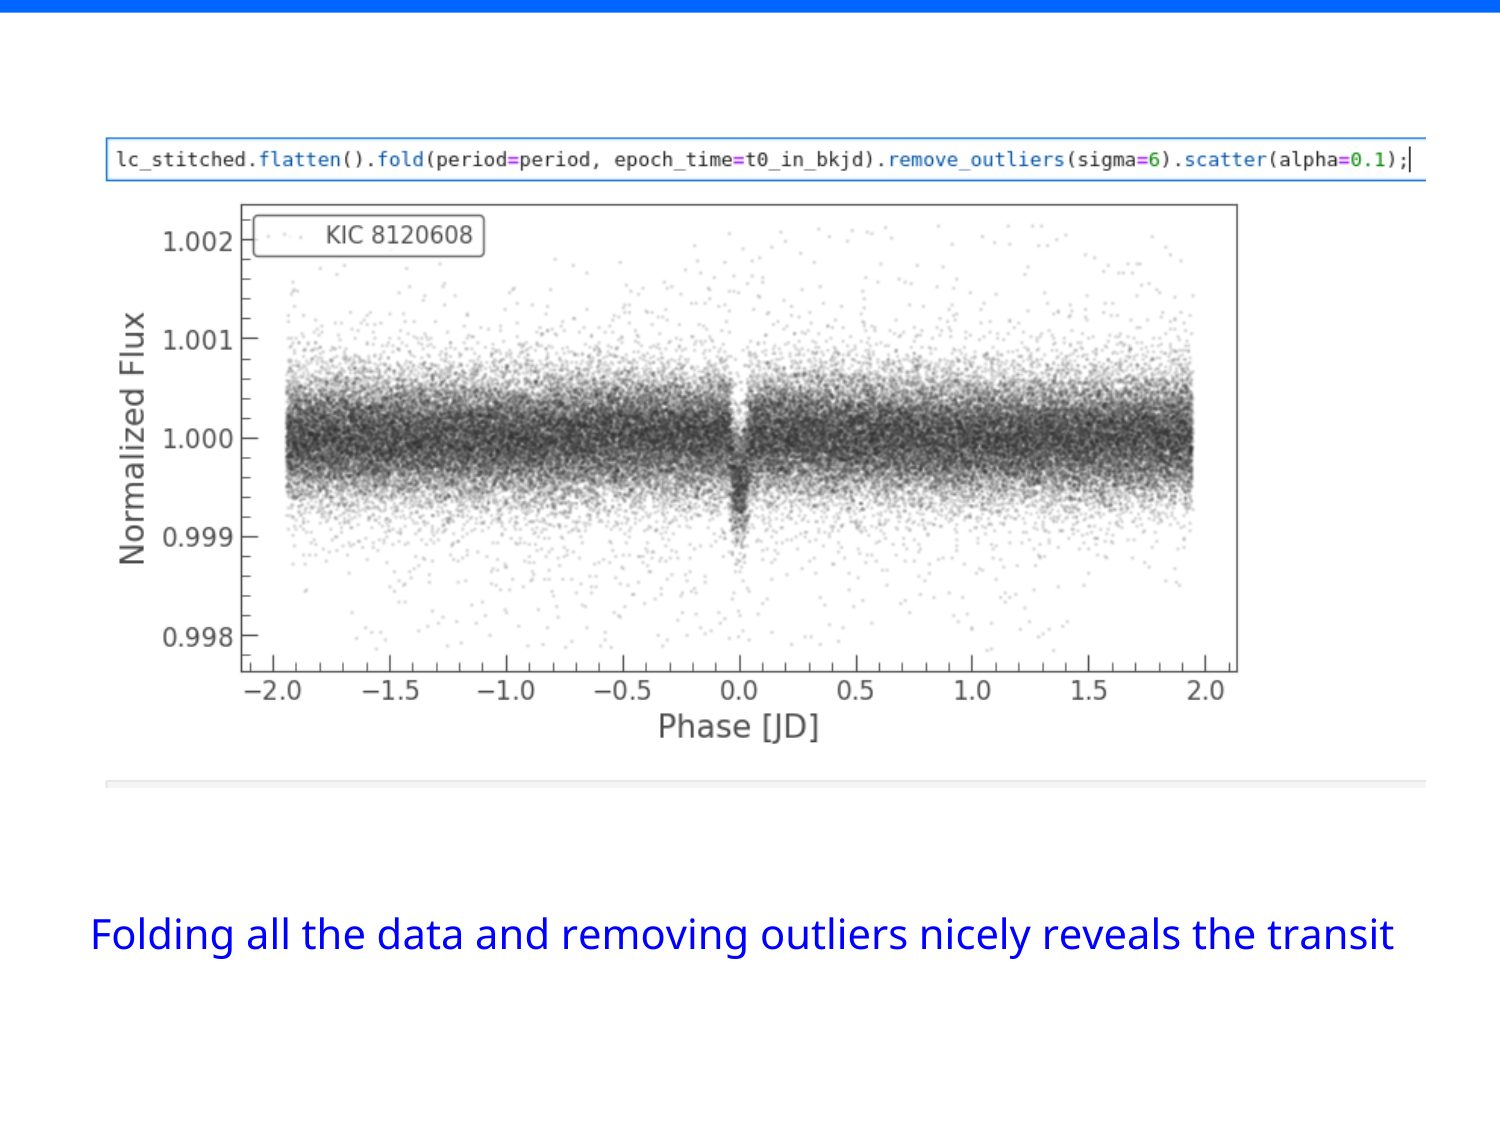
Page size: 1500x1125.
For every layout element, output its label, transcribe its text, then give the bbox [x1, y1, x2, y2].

text_box Folding all the data and removing outliers nicely reveals the transit [75, 900, 1434, 965]
picture [97, 127, 1426, 788]
